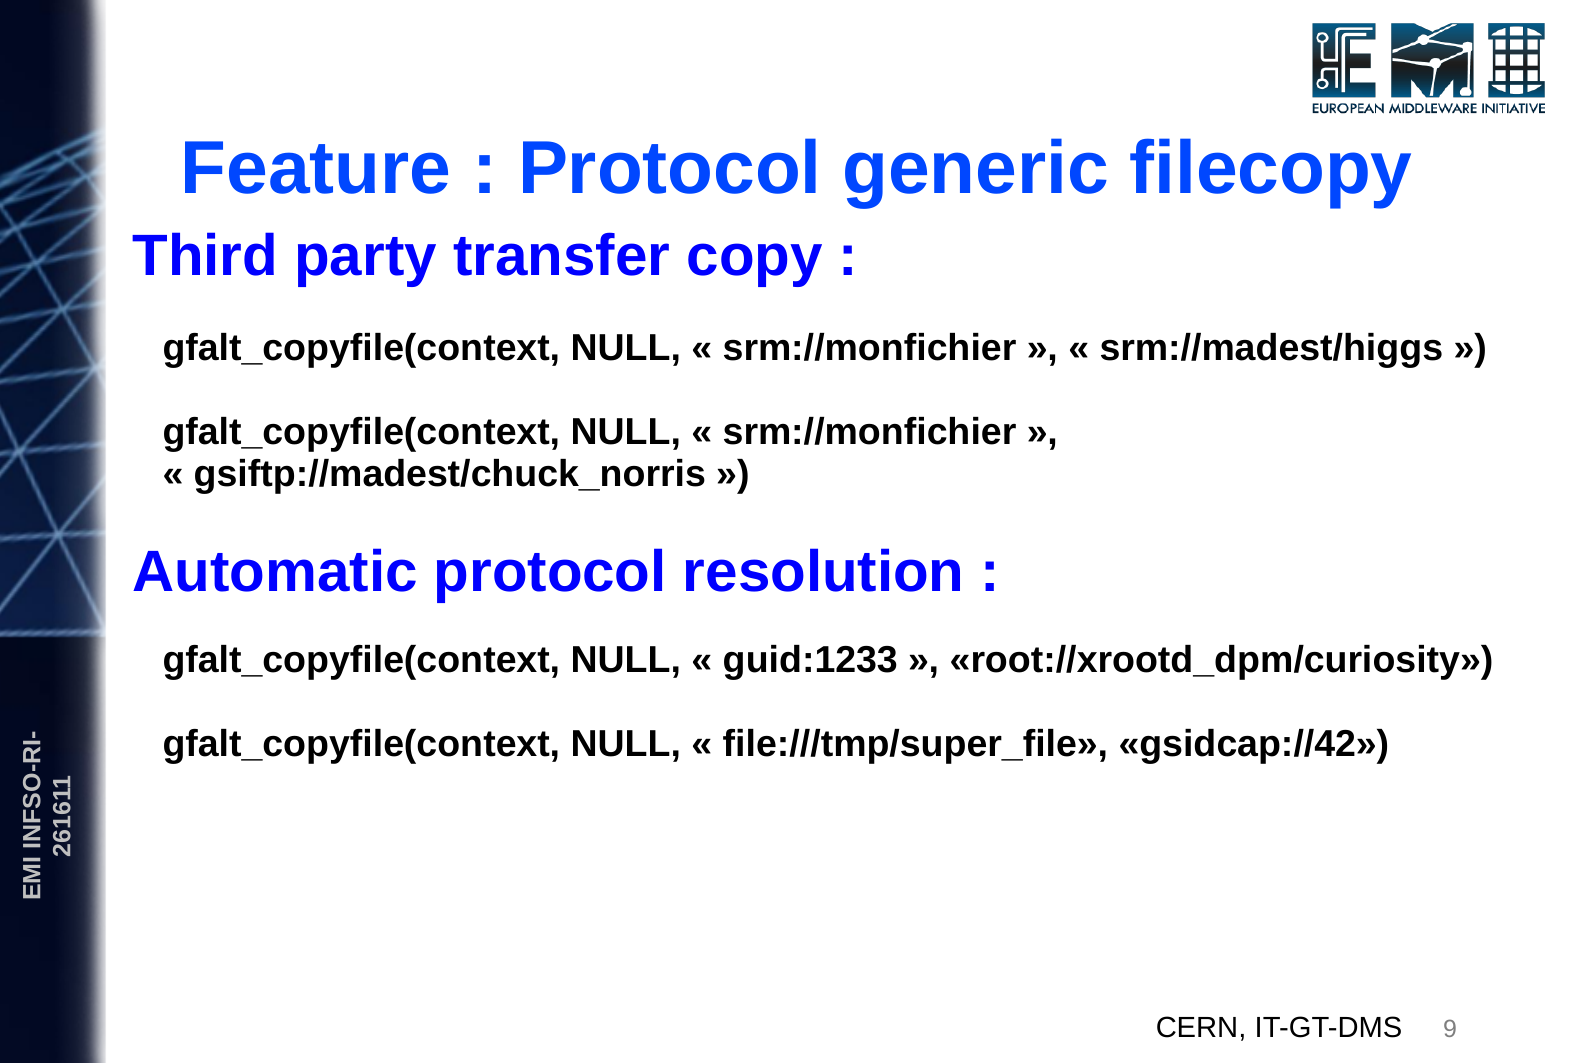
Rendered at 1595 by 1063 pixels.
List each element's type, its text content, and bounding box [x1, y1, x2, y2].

text_box CERN, IT-GT-DMS [797, 1003, 1418, 1052]
text_box Automatic protocol resolution : [118, 531, 1063, 612]
picture [0, 0, 118, 1063]
text_box gfalt_copyfile(context, NULL, « srm://monfichier », « srm://madest/higgs ») gfalt_copyfile(context, NULL, « srm://monfichier », « gsiftp://madest/chuck_norris ») [147, 319, 1565, 502]
text_box gfalt_copyfile(context, NULL, « guid:1233 », «root://xrootd_dpm/curiosity») gfalt_copyfile(context, NULL, « file:///tmp/super_file», «gsidcap://42») [147, 631, 1595, 857]
text_box Feature : Protocol generic filecopy [88, 118, 1506, 325]
picture [1260, 7, 1595, 133]
text_box Third party transfer copy : [118, 215, 875, 296]
